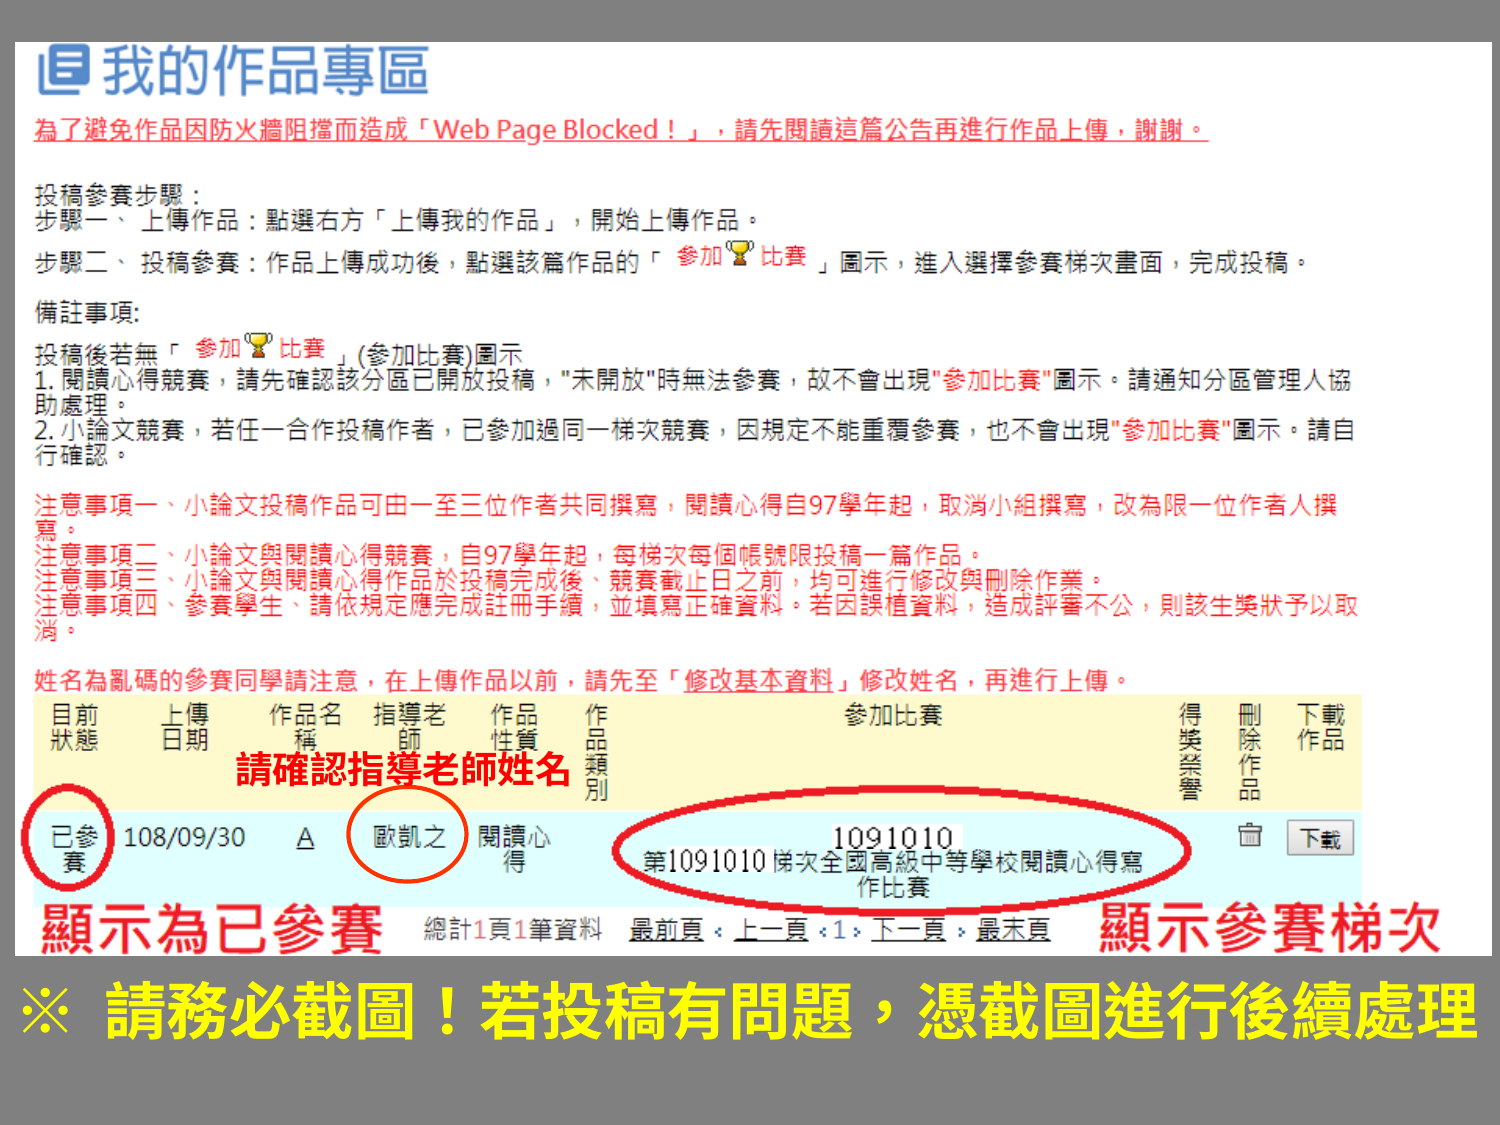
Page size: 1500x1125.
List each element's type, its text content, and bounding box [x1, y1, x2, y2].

text_box ※請務必截圖！若投稿有問題，憑截圖進行後續處理 [0, 964, 1495, 1055]
picture [15, 42, 1492, 956]
text_box 請確認指導老師姓名 [220, 737, 588, 799]
